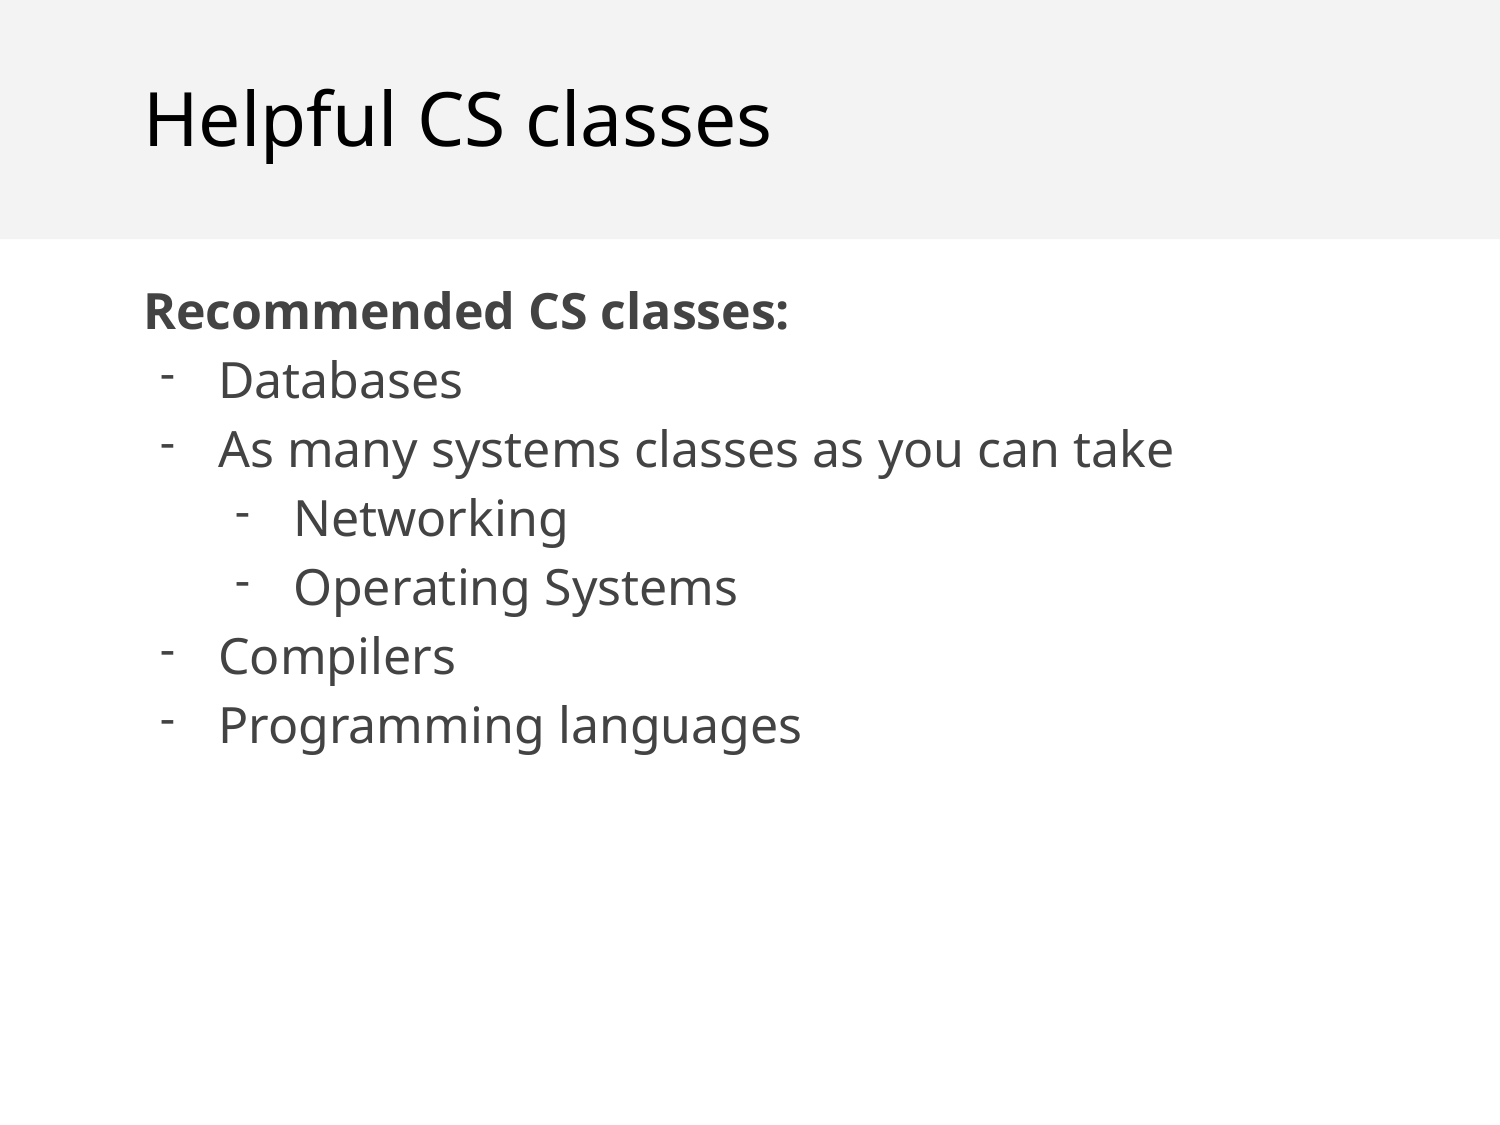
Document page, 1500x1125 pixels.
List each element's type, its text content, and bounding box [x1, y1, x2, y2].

title Helpful CS classes [128, 56, 1372, 183]
list Recommended CS classes: Databases As many systems classes as you can take Networking Operating Systems Compilers Programming languages [128, 255, 1372, 1004]
